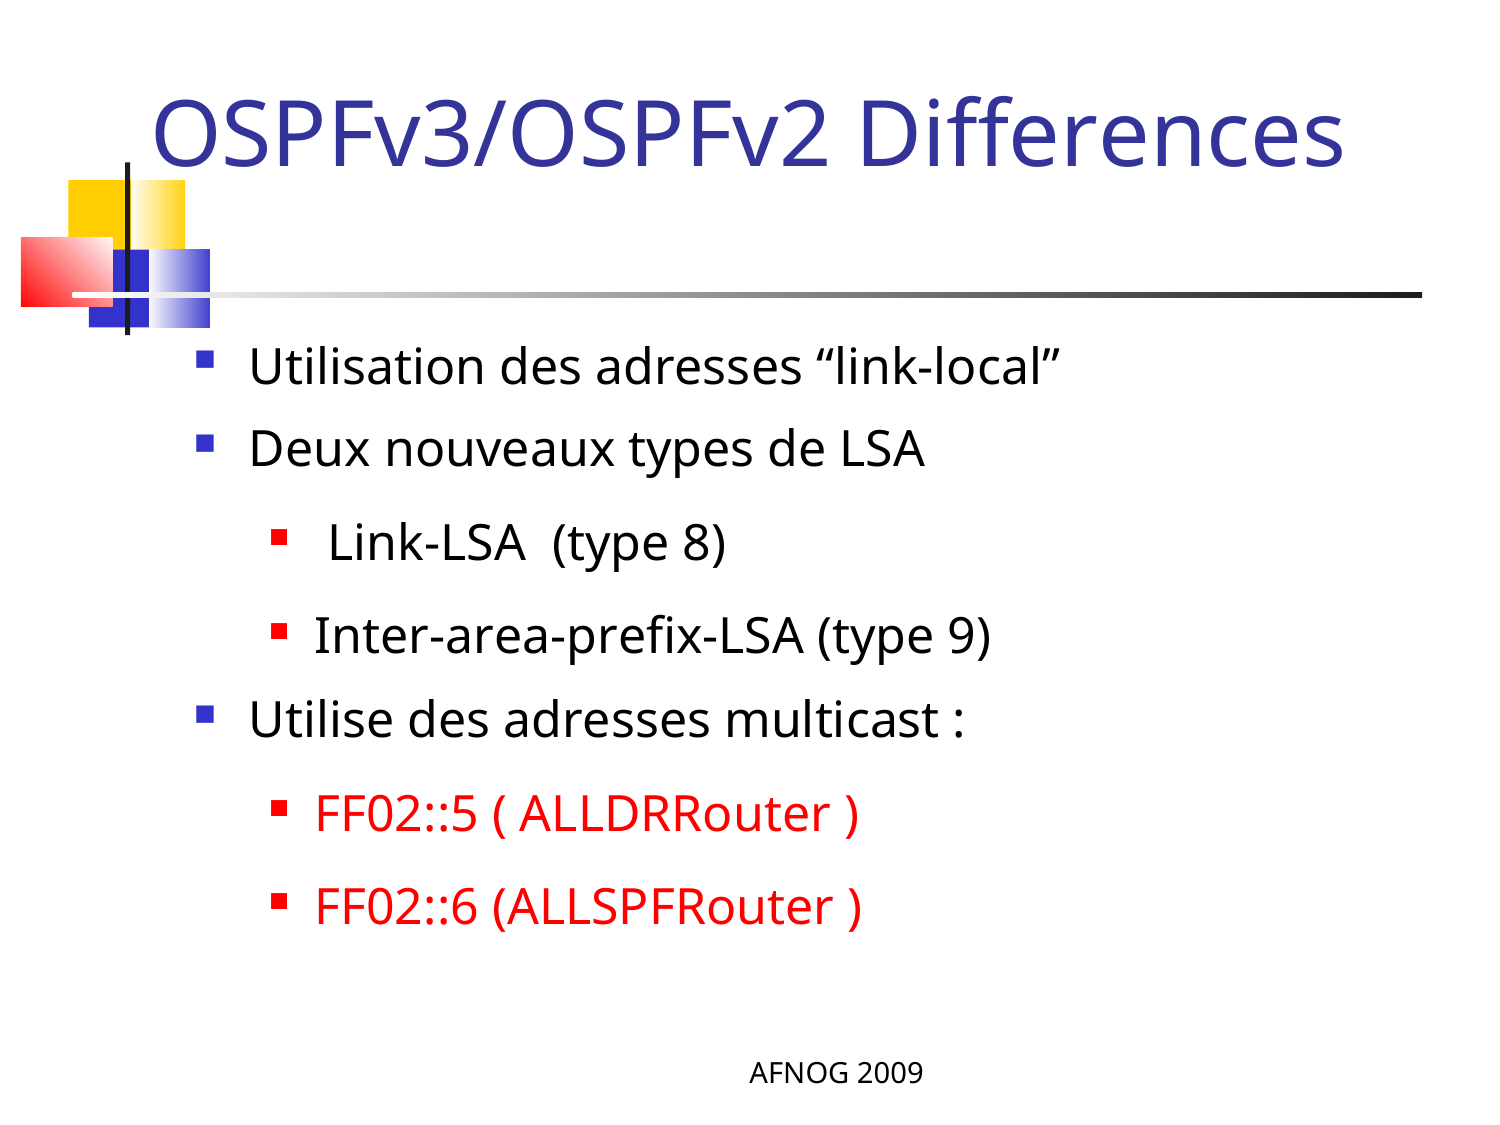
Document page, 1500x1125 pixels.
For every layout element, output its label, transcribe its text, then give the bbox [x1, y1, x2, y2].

list Utilisation des adresses “link-local” Deux nouveaux types de LSA Link-LSA (type 8)‏ Inter-area-prefix-LSA (type 9)‏ Utilise des adresses multicast : FF02::5 ( ALLDRRouter )‏ FF02::6 (ALLSPFRouter )‏ [193, 331, 1469, 1007]
title OSPFv3/OSPFv2 Differences [150, 12, 1426, 248]
